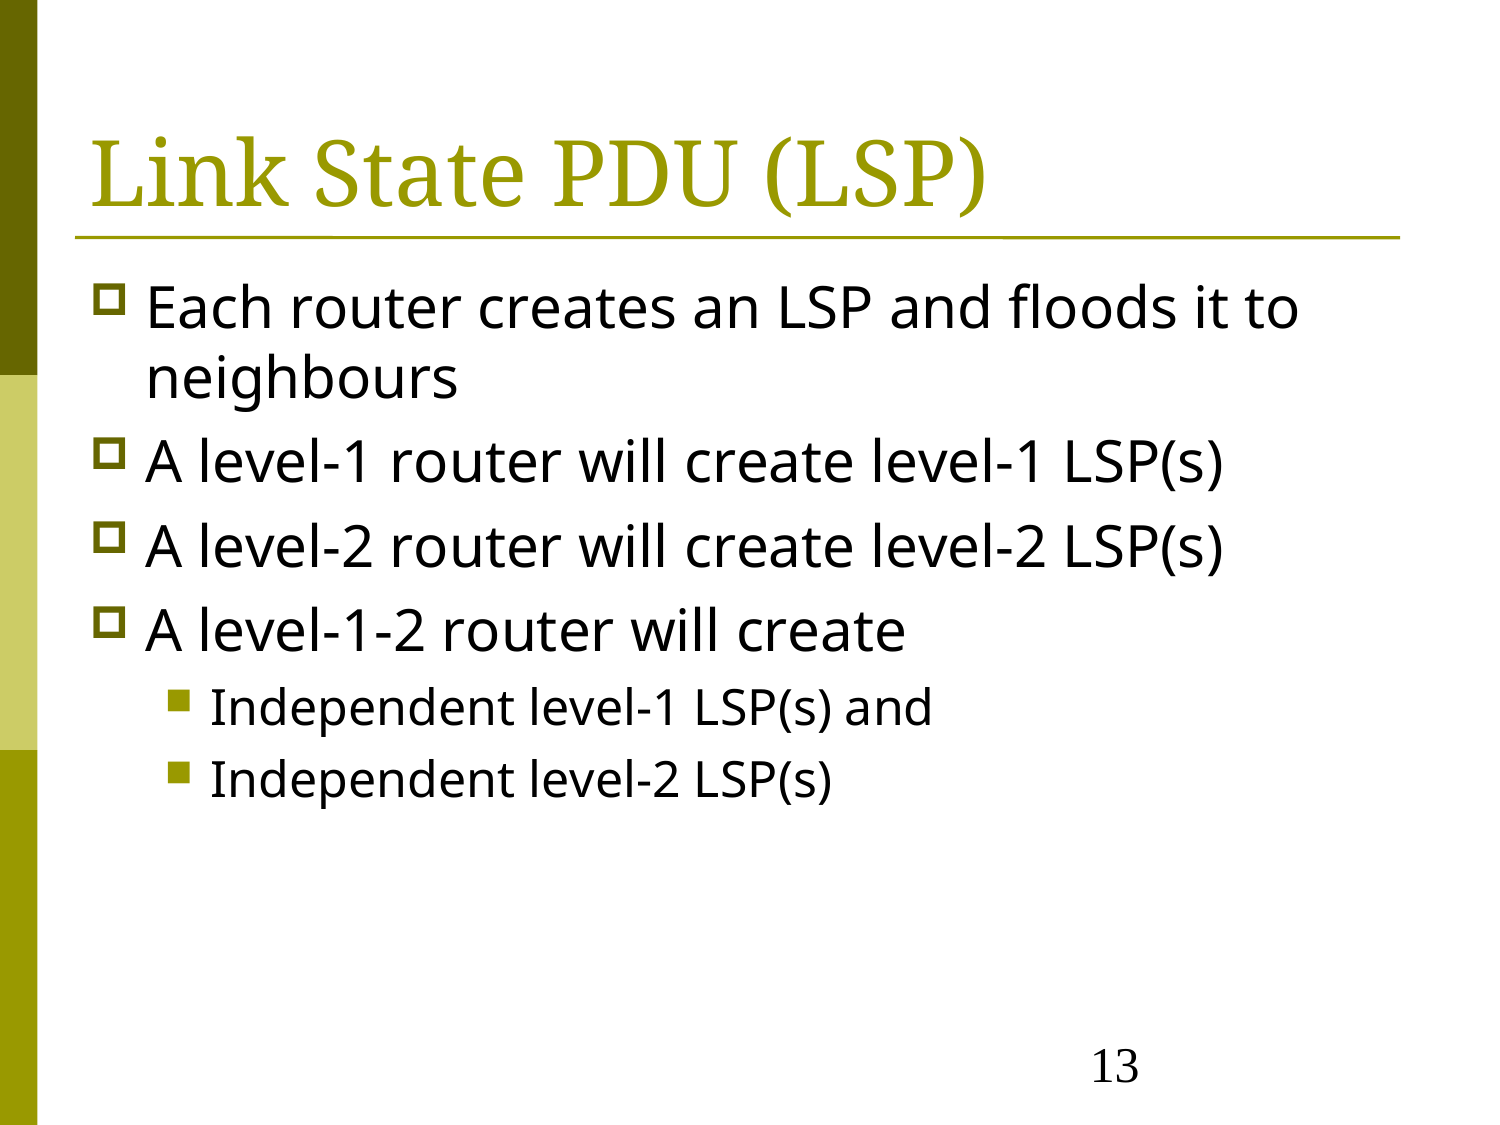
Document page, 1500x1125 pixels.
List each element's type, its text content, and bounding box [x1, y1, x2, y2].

list Each router creates an LSP and floods it to neighbours A level-1 router will create level-1 LSP(s) A level-2 router will create level-2 LSP(s) A level-1-2 router will create Independent level-1 LSP(s) and Independent level-2 LSP(s) [75, 262, 1426, 1006]
text_box <number> [1074, 1025, 1425, 1101]
title Link State PDU (LSP) [75, 45, 1426, 233]
